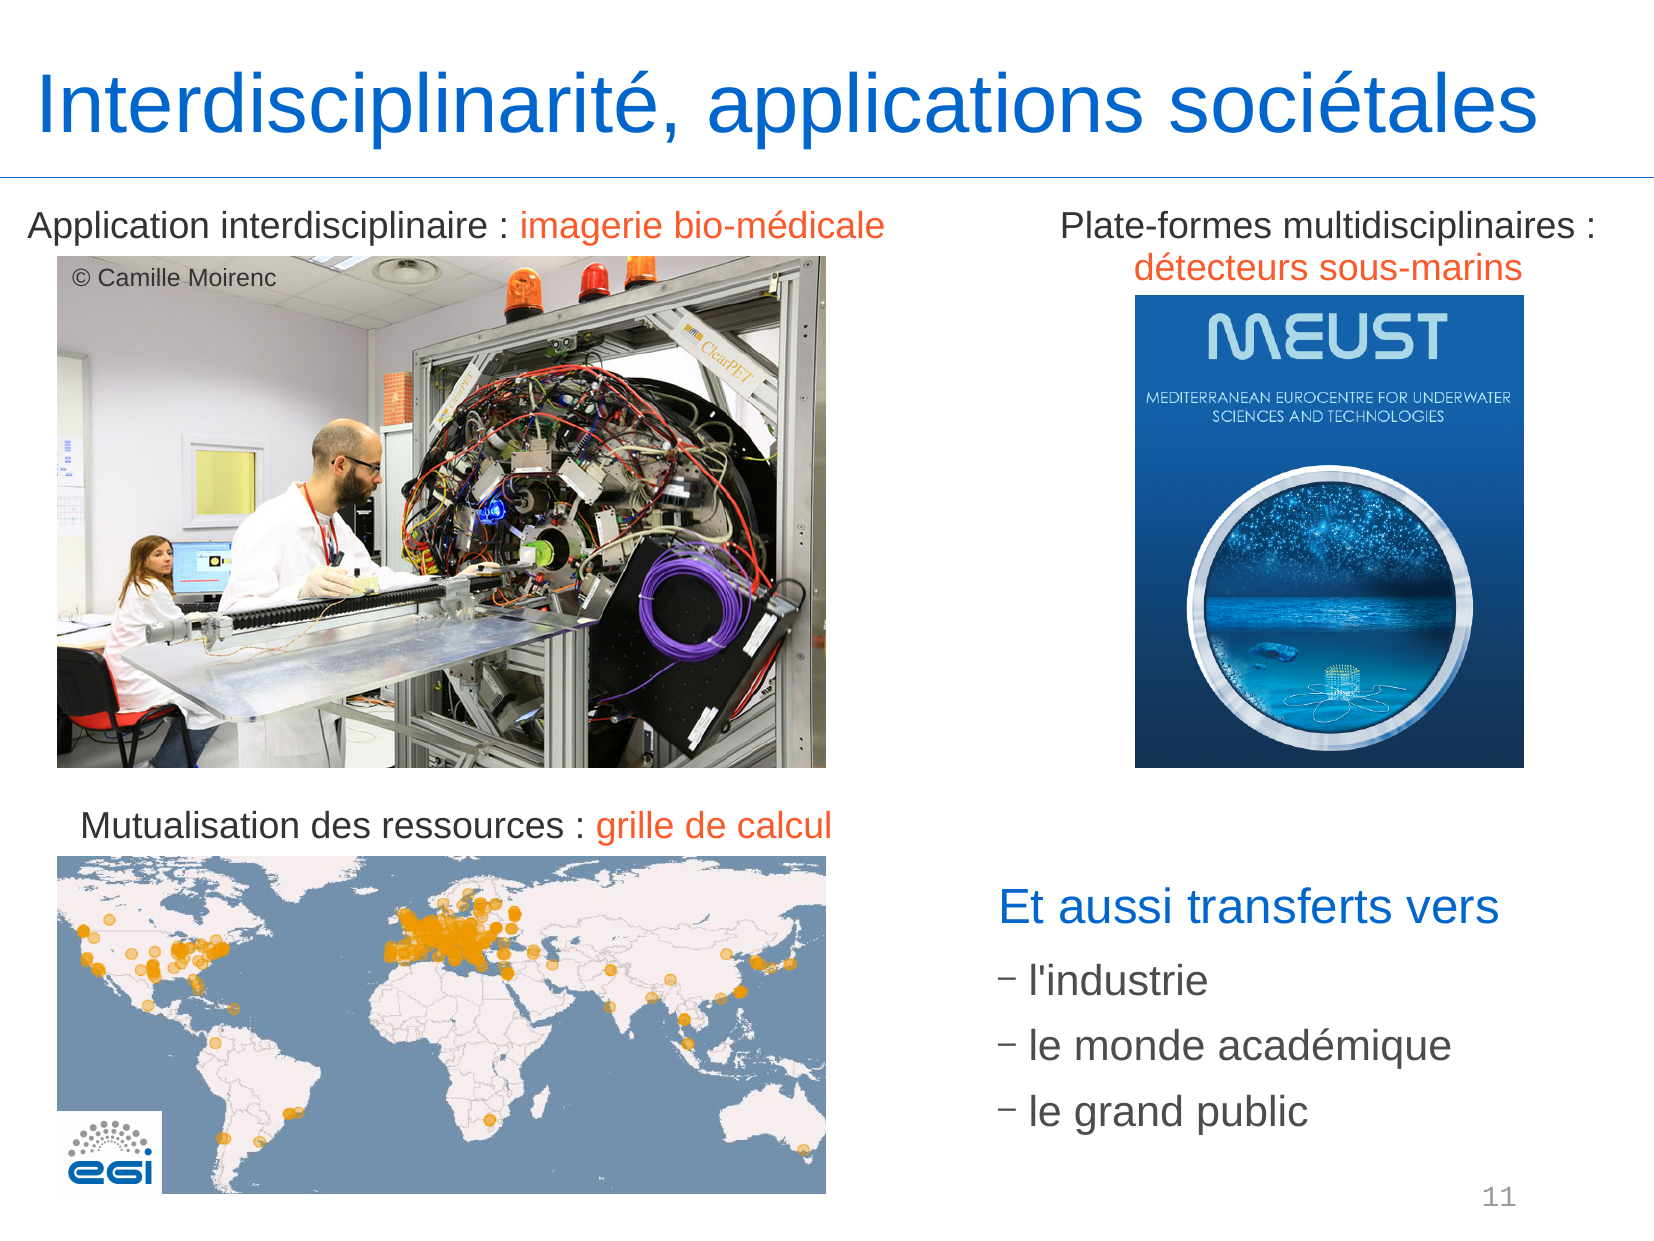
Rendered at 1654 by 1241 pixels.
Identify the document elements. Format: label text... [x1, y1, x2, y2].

picture [1135, 296, 1524, 768]
title Interdisciplinarité, applications sociétales [35, 29, 1589, 178]
picture [57, 256, 826, 768]
text_box Mutualisation des ressources : grille de calcul [65, 797, 848, 855]
text_box Plate-formes multidisciplinaires : détecteurs sous-marins [1045, 197, 1612, 296]
list Et aussi transferts vers l'industrie le monde académique le grand public [998, 879, 1530, 1140]
picture [57, 856, 826, 1194]
text_box Application interdisciplinaire : imagerie bio-médicale [12, 197, 901, 254]
